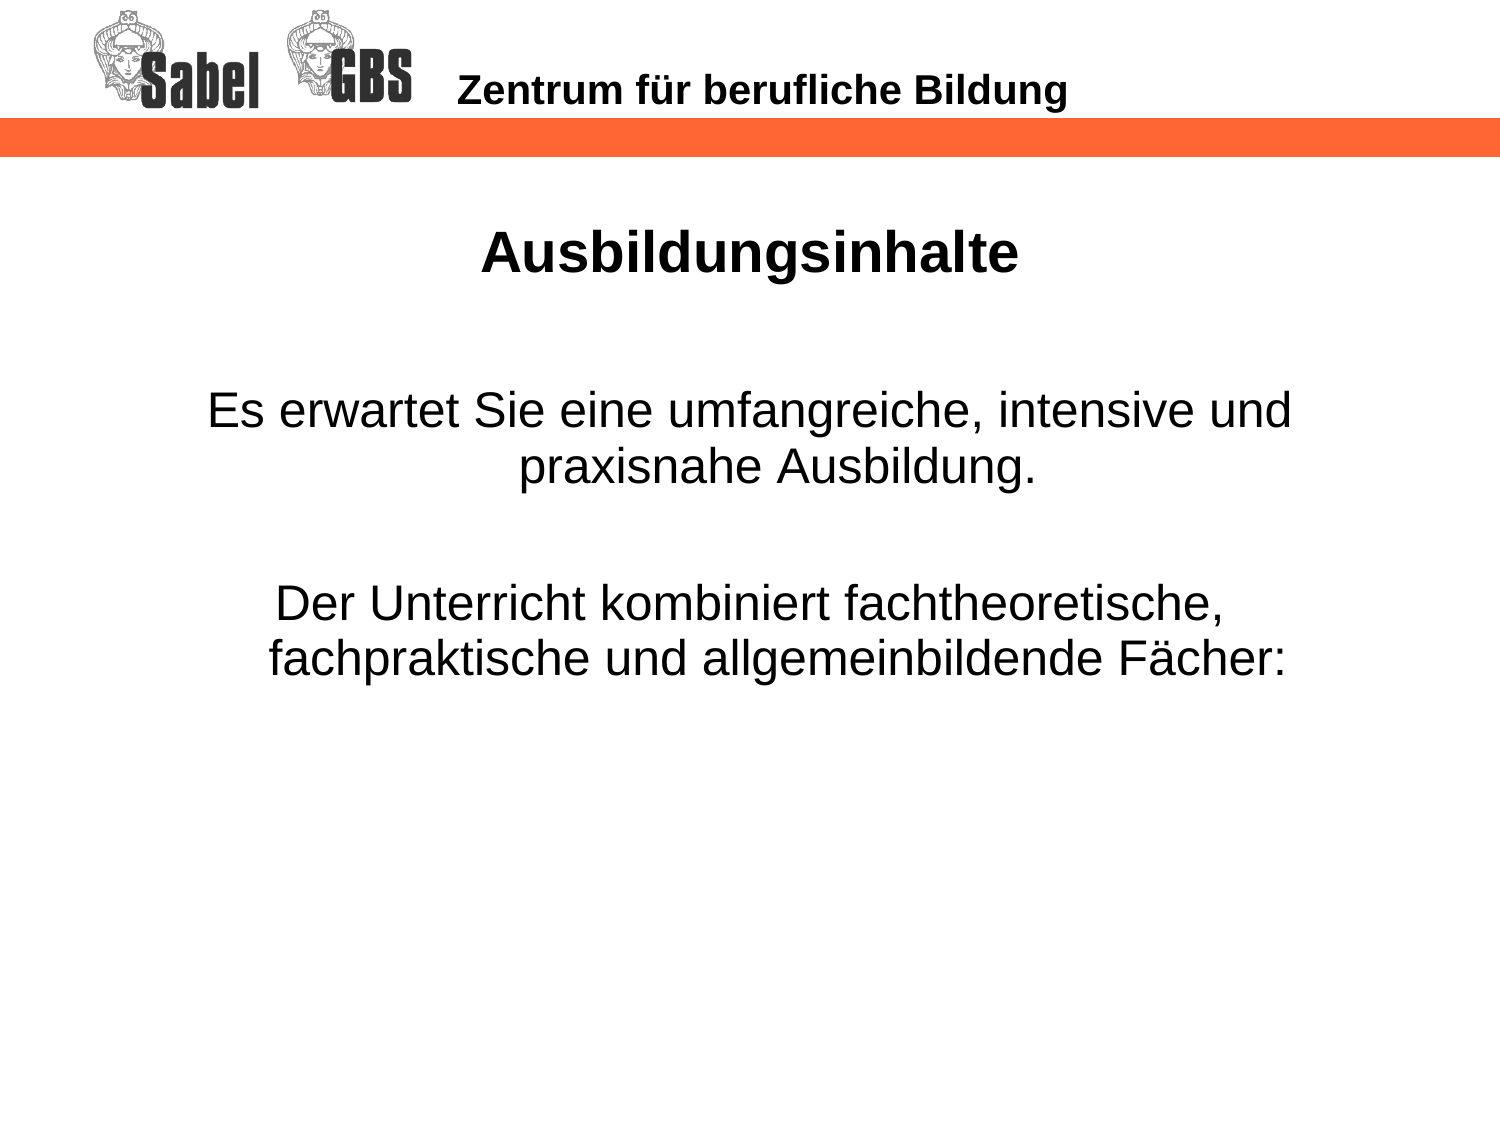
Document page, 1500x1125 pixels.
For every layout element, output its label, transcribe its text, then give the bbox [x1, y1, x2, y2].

picture [88, 0, 264, 118]
list Es erwartet Sie eine umfangreiche, intensive und praxisnahe Ausbildung. Der Unterricht kombiniert fachtheoretische, fachpraktische und allgemeinbildende Fächer: [134, 374, 1366, 763]
picture [265, 0, 433, 113]
title Ausbildungsinhalte [112, 208, 1388, 296]
